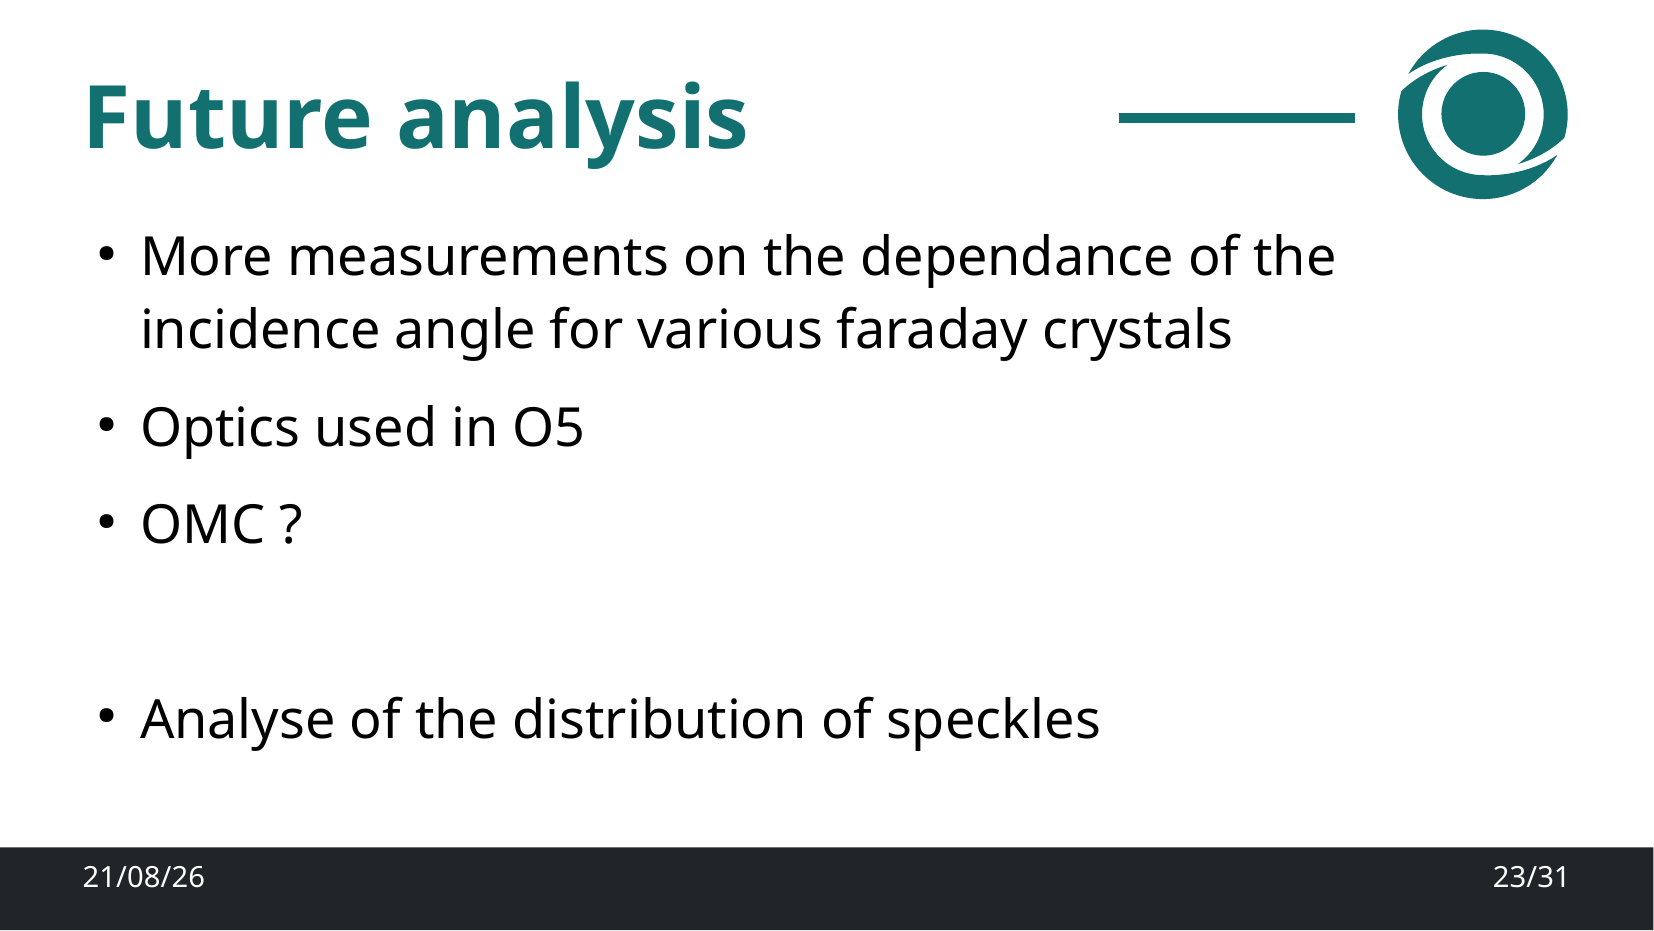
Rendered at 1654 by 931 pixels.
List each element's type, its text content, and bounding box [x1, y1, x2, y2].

list More measurements on the dependance of the incidence angle for various faraday crystals Optics used in O5 OMC ? Analyse of the distribution of speckles [82, 217, 1571, 758]
title Future analysis [82, 37, 1241, 193]
